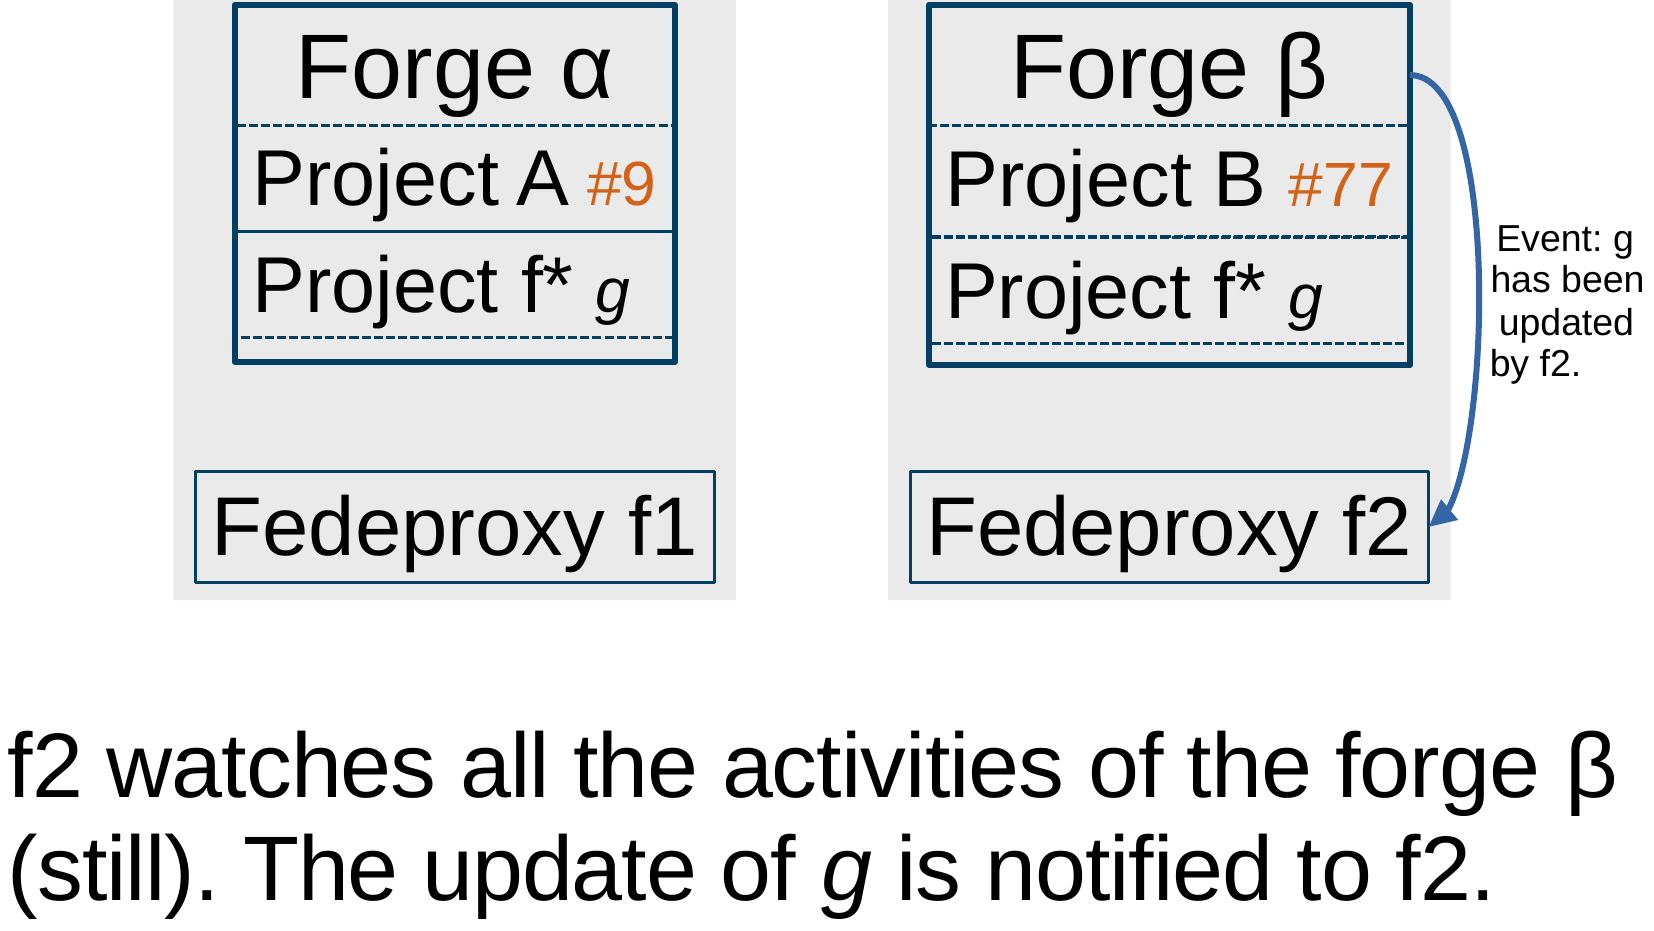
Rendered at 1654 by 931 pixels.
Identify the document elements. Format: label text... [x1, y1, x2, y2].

text_box Fedeproxy f1 [195, 471, 715, 583]
text_box Forge α [234, 4, 675, 362]
text_box Fedeproxy f2 [910, 471, 1429, 583]
text_box Project f* g [236, 231, 674, 338]
text_box Forge β [928, 344, 1410, 365]
text_box Project f* g [928, 237, 1410, 344]
text_box Forge β [928, 4, 1410, 125]
title f2 watches all the activities of the forge β (still). The update of g is notified to f2. [7, 714, 1651, 920]
text_box Project B #77 [929, 125, 1410, 237]
text_box [173, 0, 737, 601]
text_box [888, 0, 1451, 601]
text_box Project A #9 [236, 125, 674, 231]
